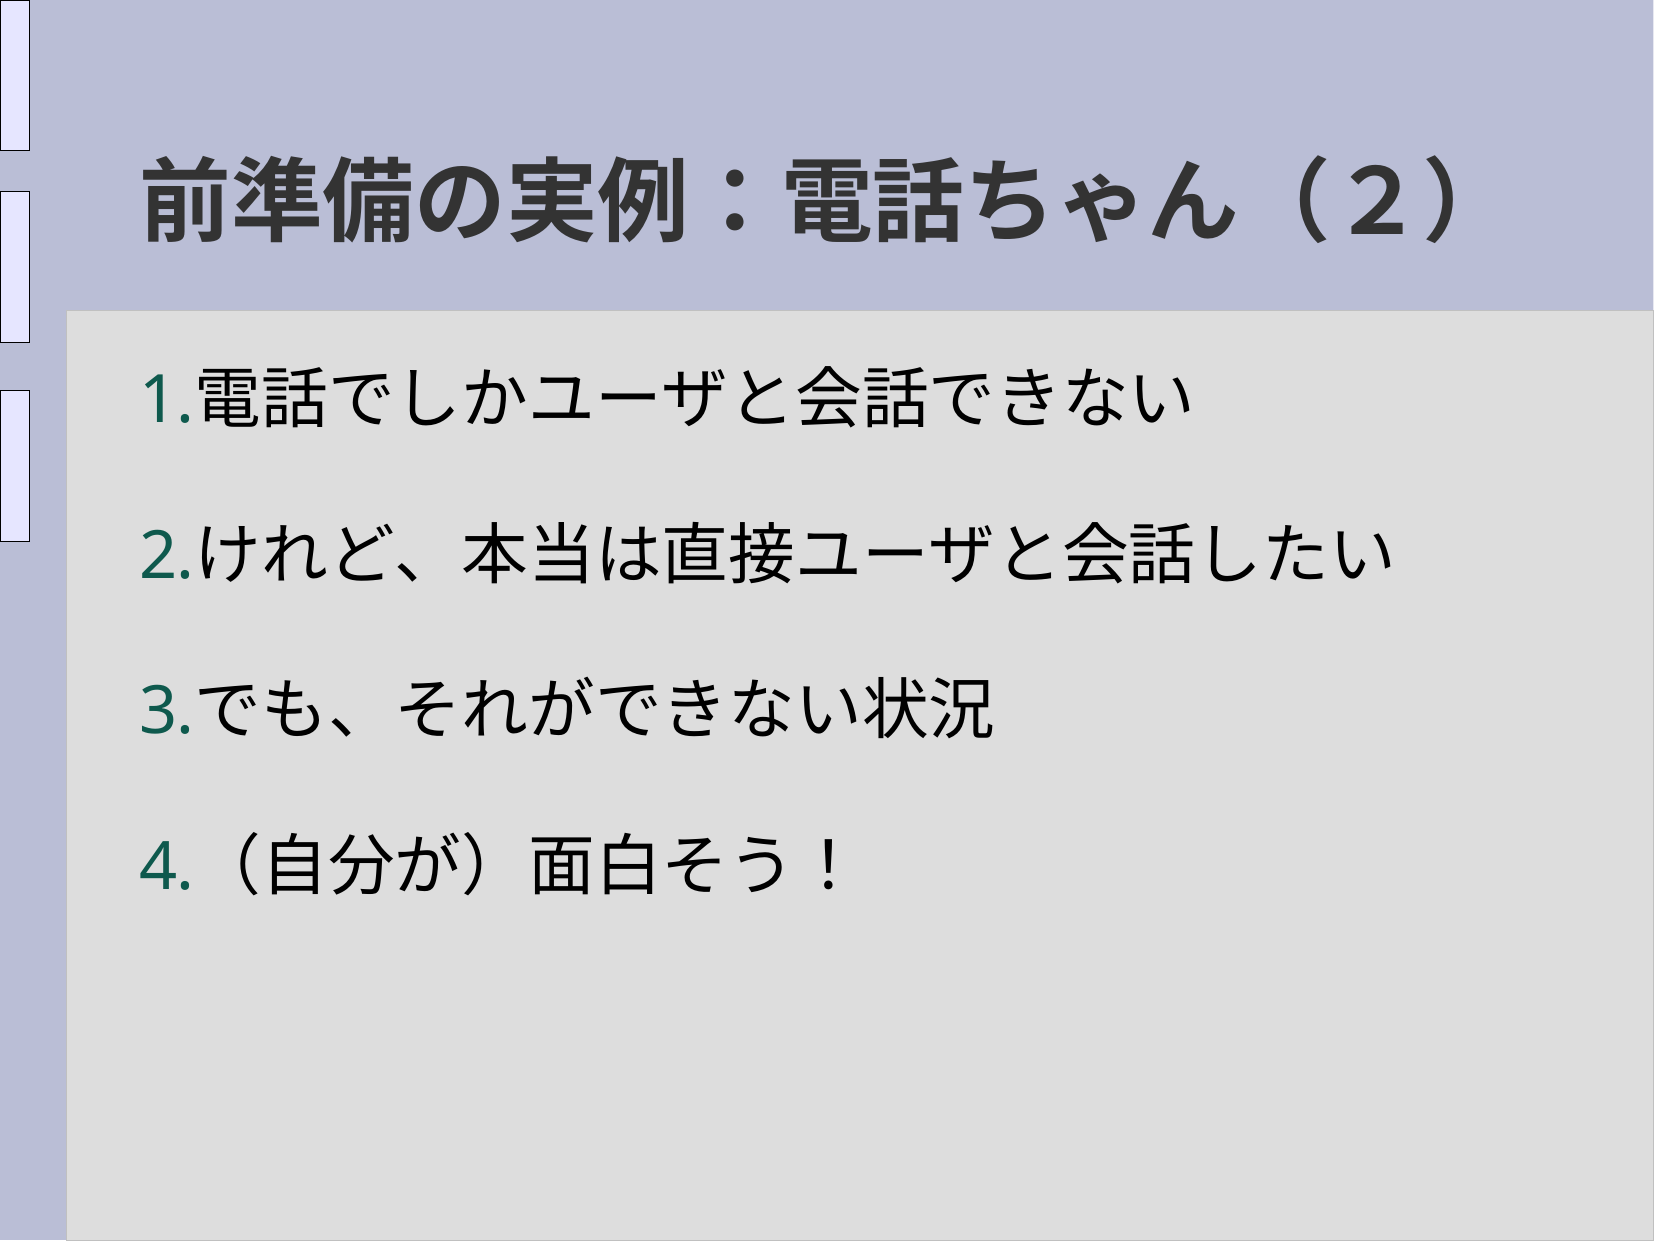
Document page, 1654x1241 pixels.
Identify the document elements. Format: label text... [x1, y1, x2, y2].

list 電話でしかユーザと会話できない けれど、本当は直接ユーザと会話したい でも、それができない状況 （自分が）面白そう！ [121, 344, 1534, 1127]
title 前準備の実例：電話ちゃん（２） [121, 91, 1534, 299]
